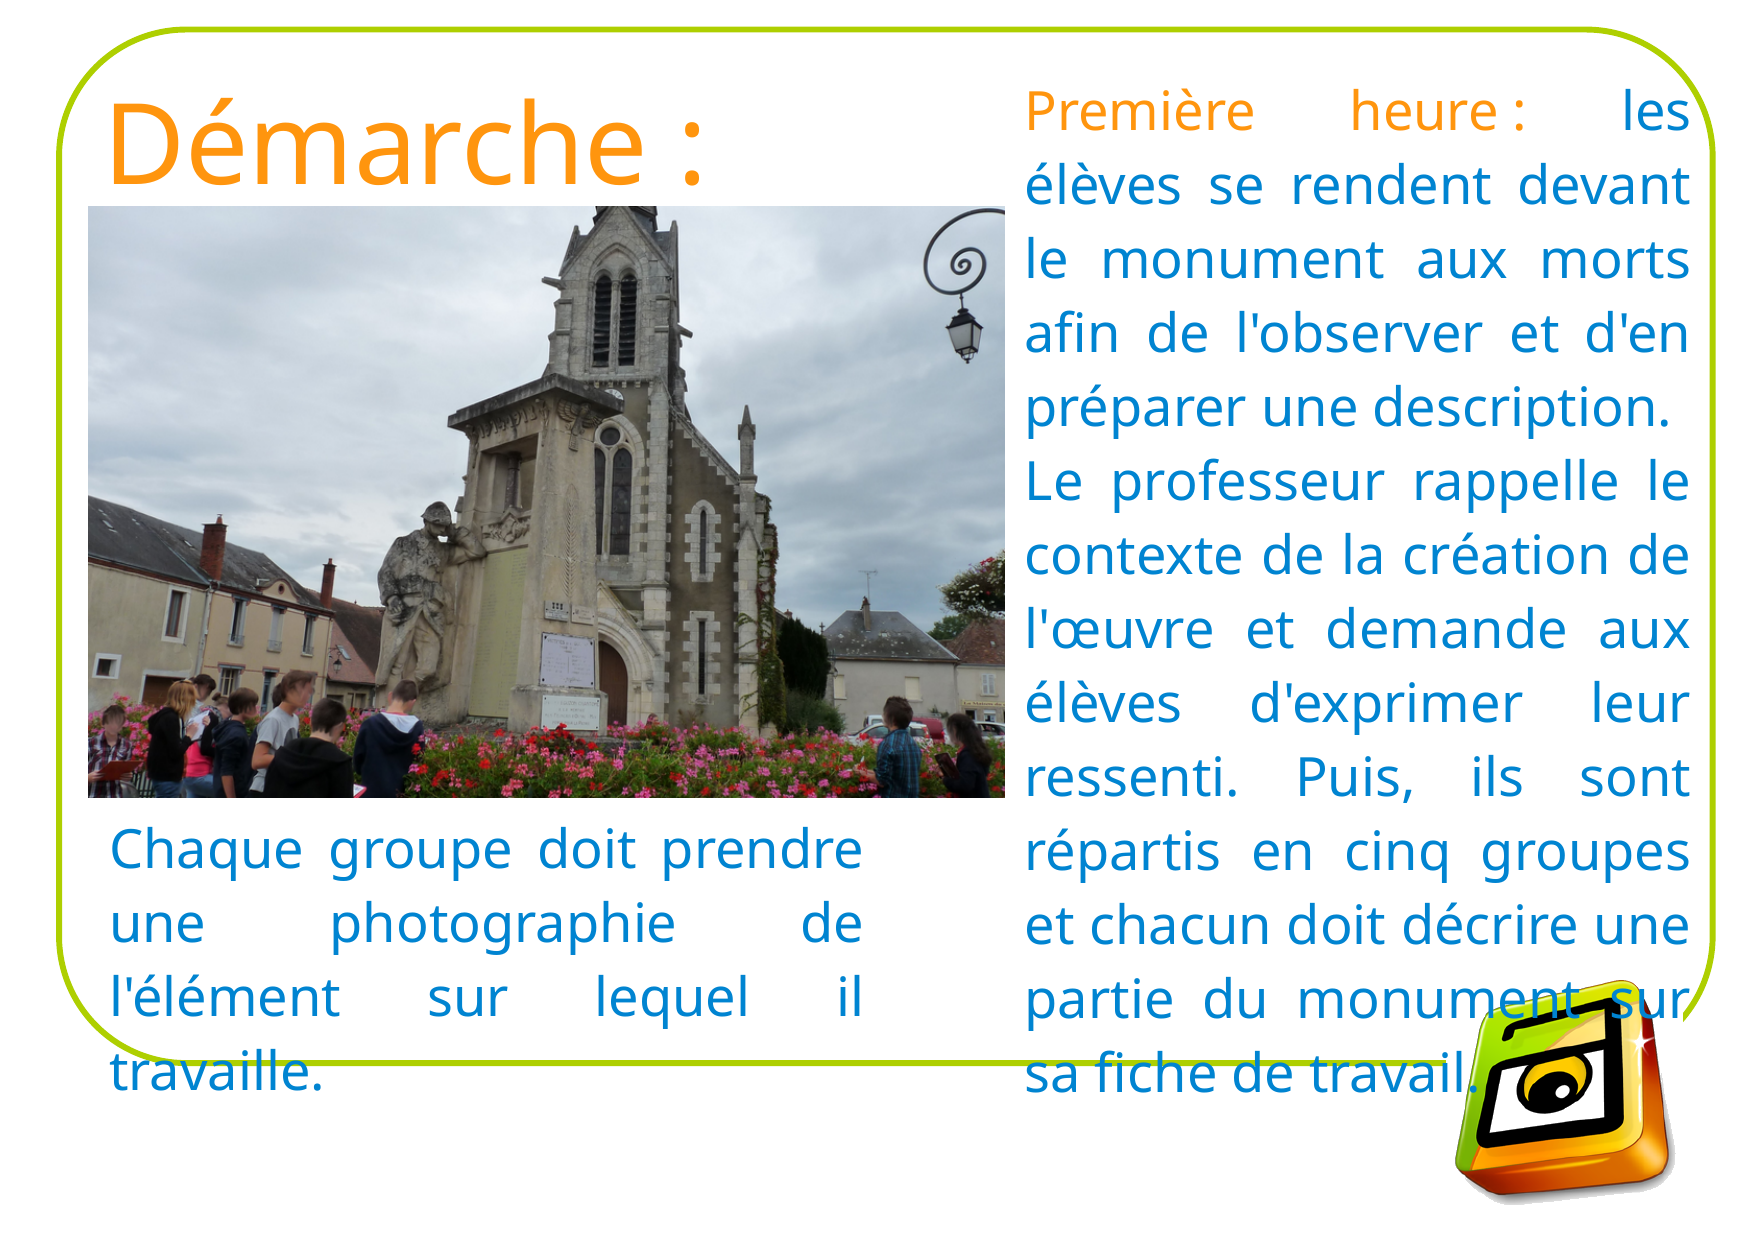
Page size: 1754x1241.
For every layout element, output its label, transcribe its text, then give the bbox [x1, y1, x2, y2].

text_box Chaque groupe doit prendre une photographie de l'élément sur lequel il travaille. [88, 797, 886, 1028]
text_box Démarche : [88, 57, 1684, 798]
text_box Première heure : les élèves se rendent devant le monument aux morts afin de l'observer et d'en préparer une description. Le professeur rappelle le contexte de la création de l'œuvre et demande aux élèves d'exprimer leur ressenti. Puis, ils sont répartis en cinq groupes et chacun doit décrire une partie du monument sur sa fiche de travail. [1003, 59, 1713, 1238]
